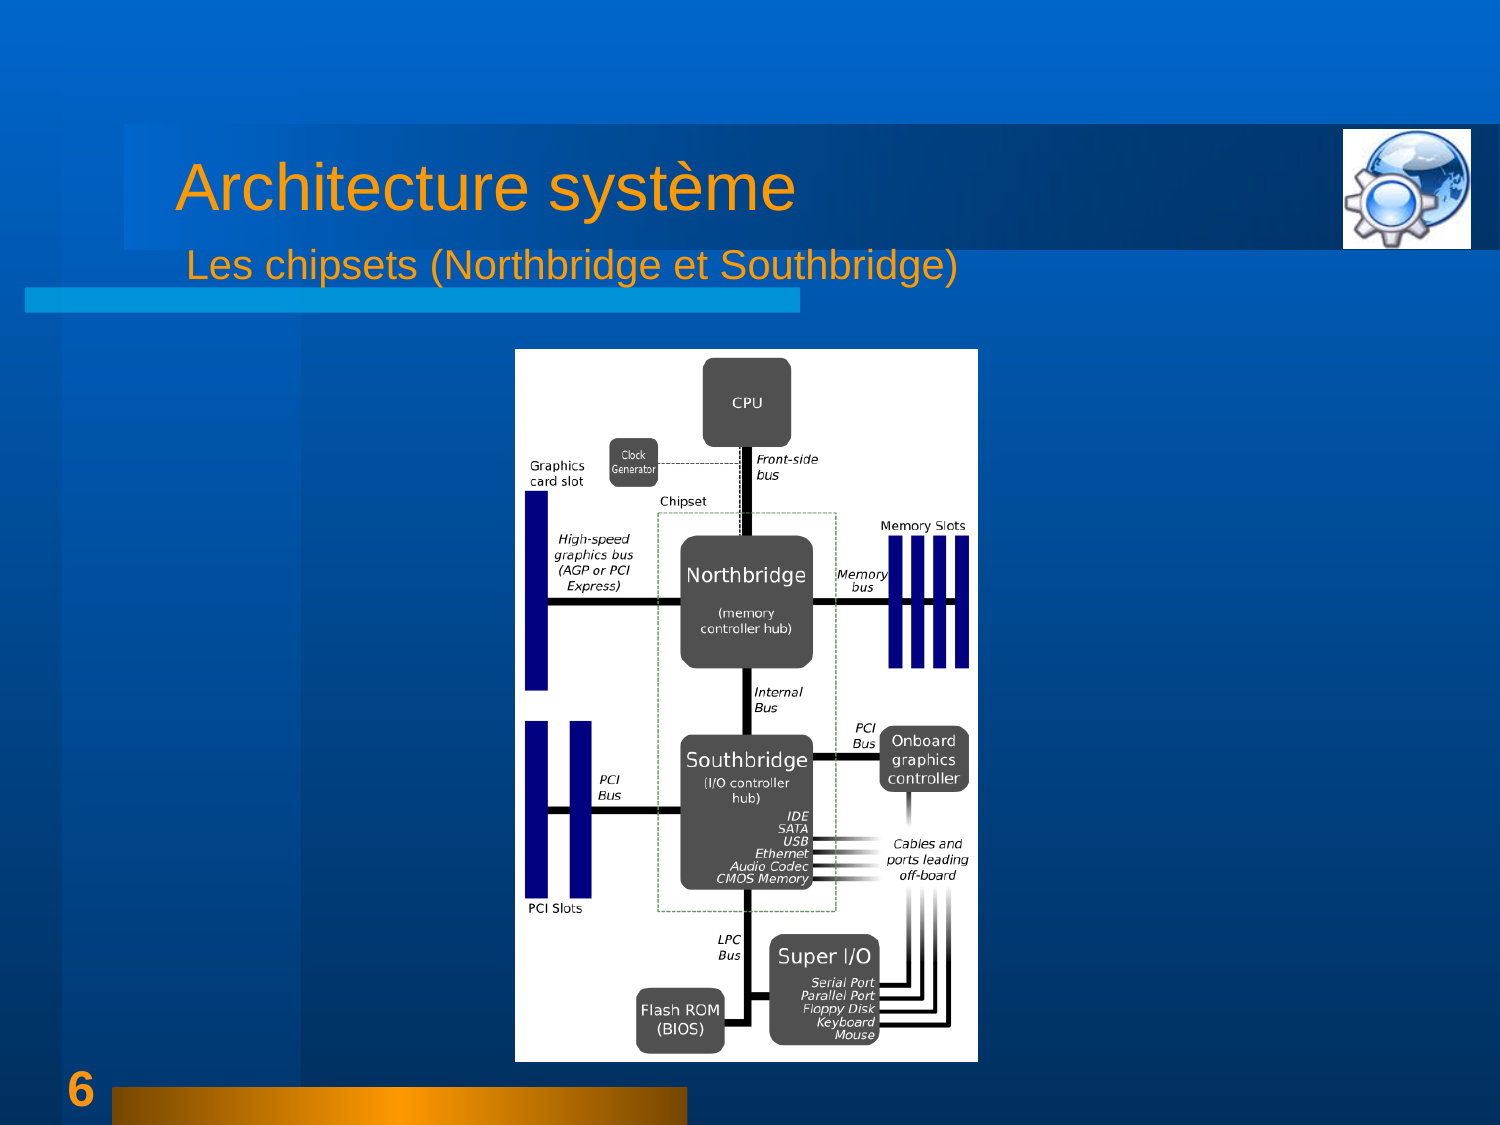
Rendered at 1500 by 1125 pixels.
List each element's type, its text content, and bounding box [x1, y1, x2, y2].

picture [1343, 129, 1471, 249]
text_box Architecture système [160, 141, 1354, 234]
picture [515, 349, 978, 1062]
text_box Les chipsets (Northbridge et Southbridge) [171, 233, 1365, 297]
